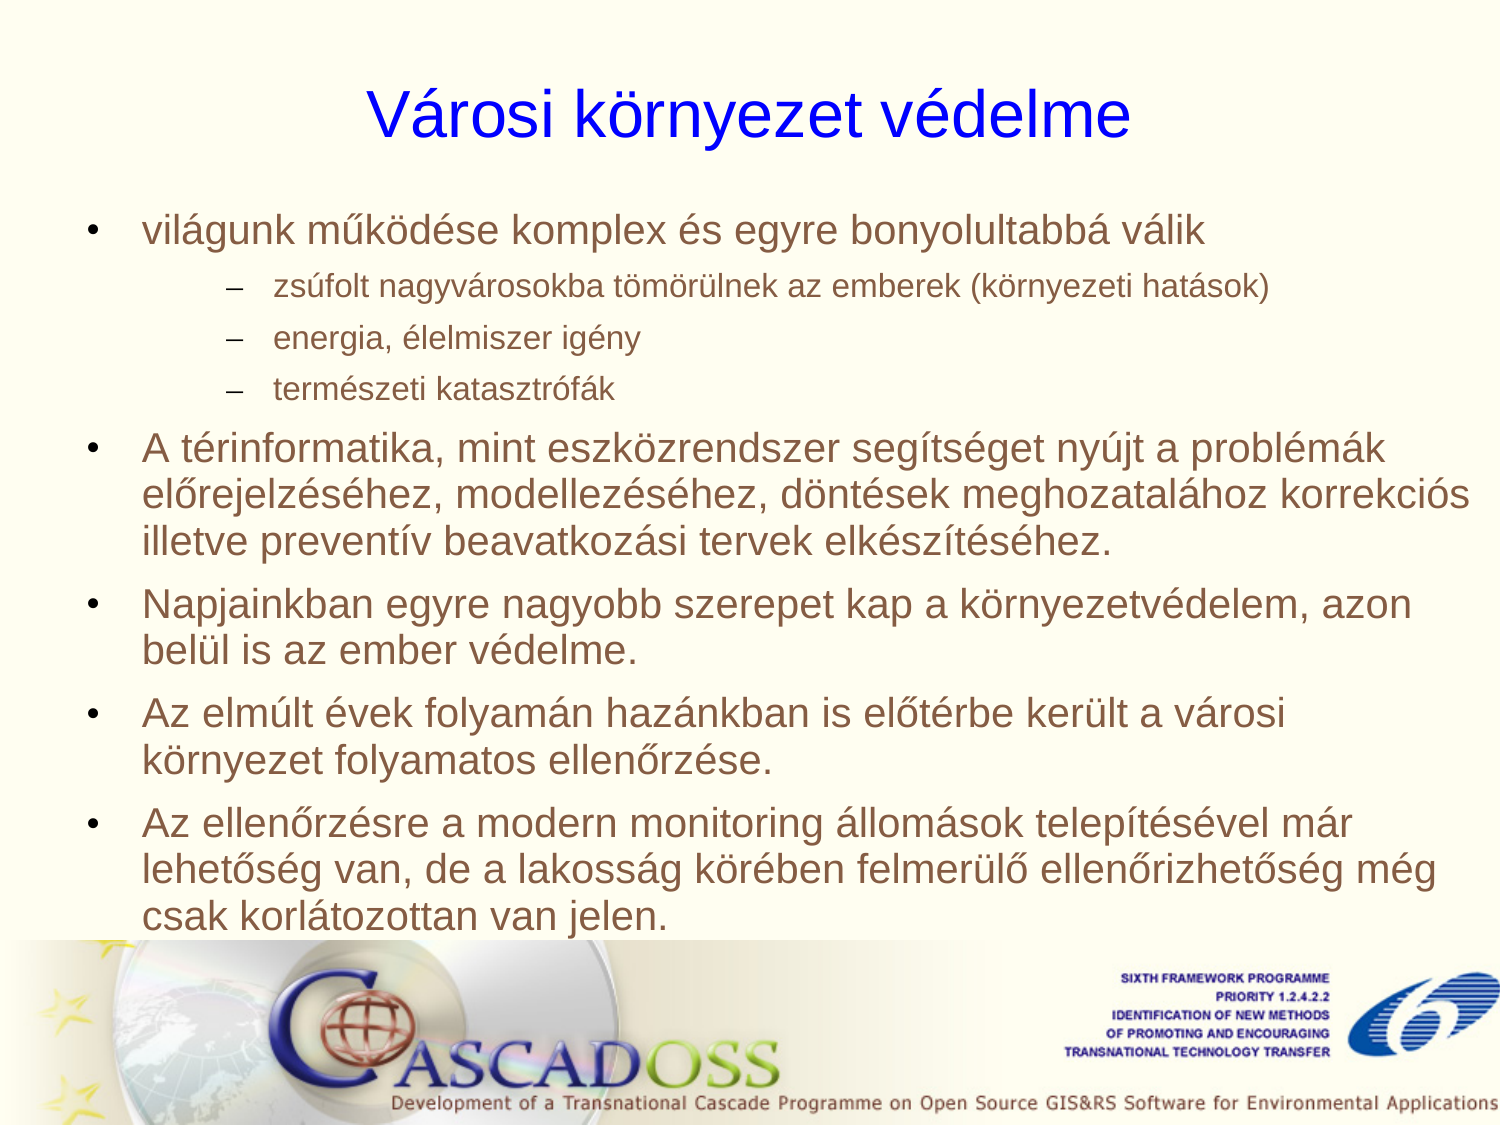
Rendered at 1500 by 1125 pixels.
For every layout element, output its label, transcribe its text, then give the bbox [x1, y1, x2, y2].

title Városi környezet védelme [75, 28, 1425, 201]
picture [0, 940, 1500, 1125]
list világunk működése komplex és egyre bonyolultabbá válik zsúfolt nagyvárosokba tömörülnek az emberek (környezeti hatások) energia, élelmiszer igény természeti katasztrófák A térinformatika, mint eszközrendszer segítséget nyújt a problémák előrejelzéséhez, modellezéséhez, döntések meghozatalához korrekciós illetve preventív beavatkozási tervek elkészítéséhez. Napjainkban egyre nagyobb szerepet kap a környezetvédelem, azon belül is az ember védelme. Az elmúlt évek folyamán hazánkban is előtérbe került a városi környezet folyamatos ellenőrzése. Az ellenőrzésre a modern monitoring állomások telepítésével már lehetőség van, de a lakosság körében felmerülő ellenőrizhetőség még csak korlátozottan van jelen. [29, 206, 1477, 940]
